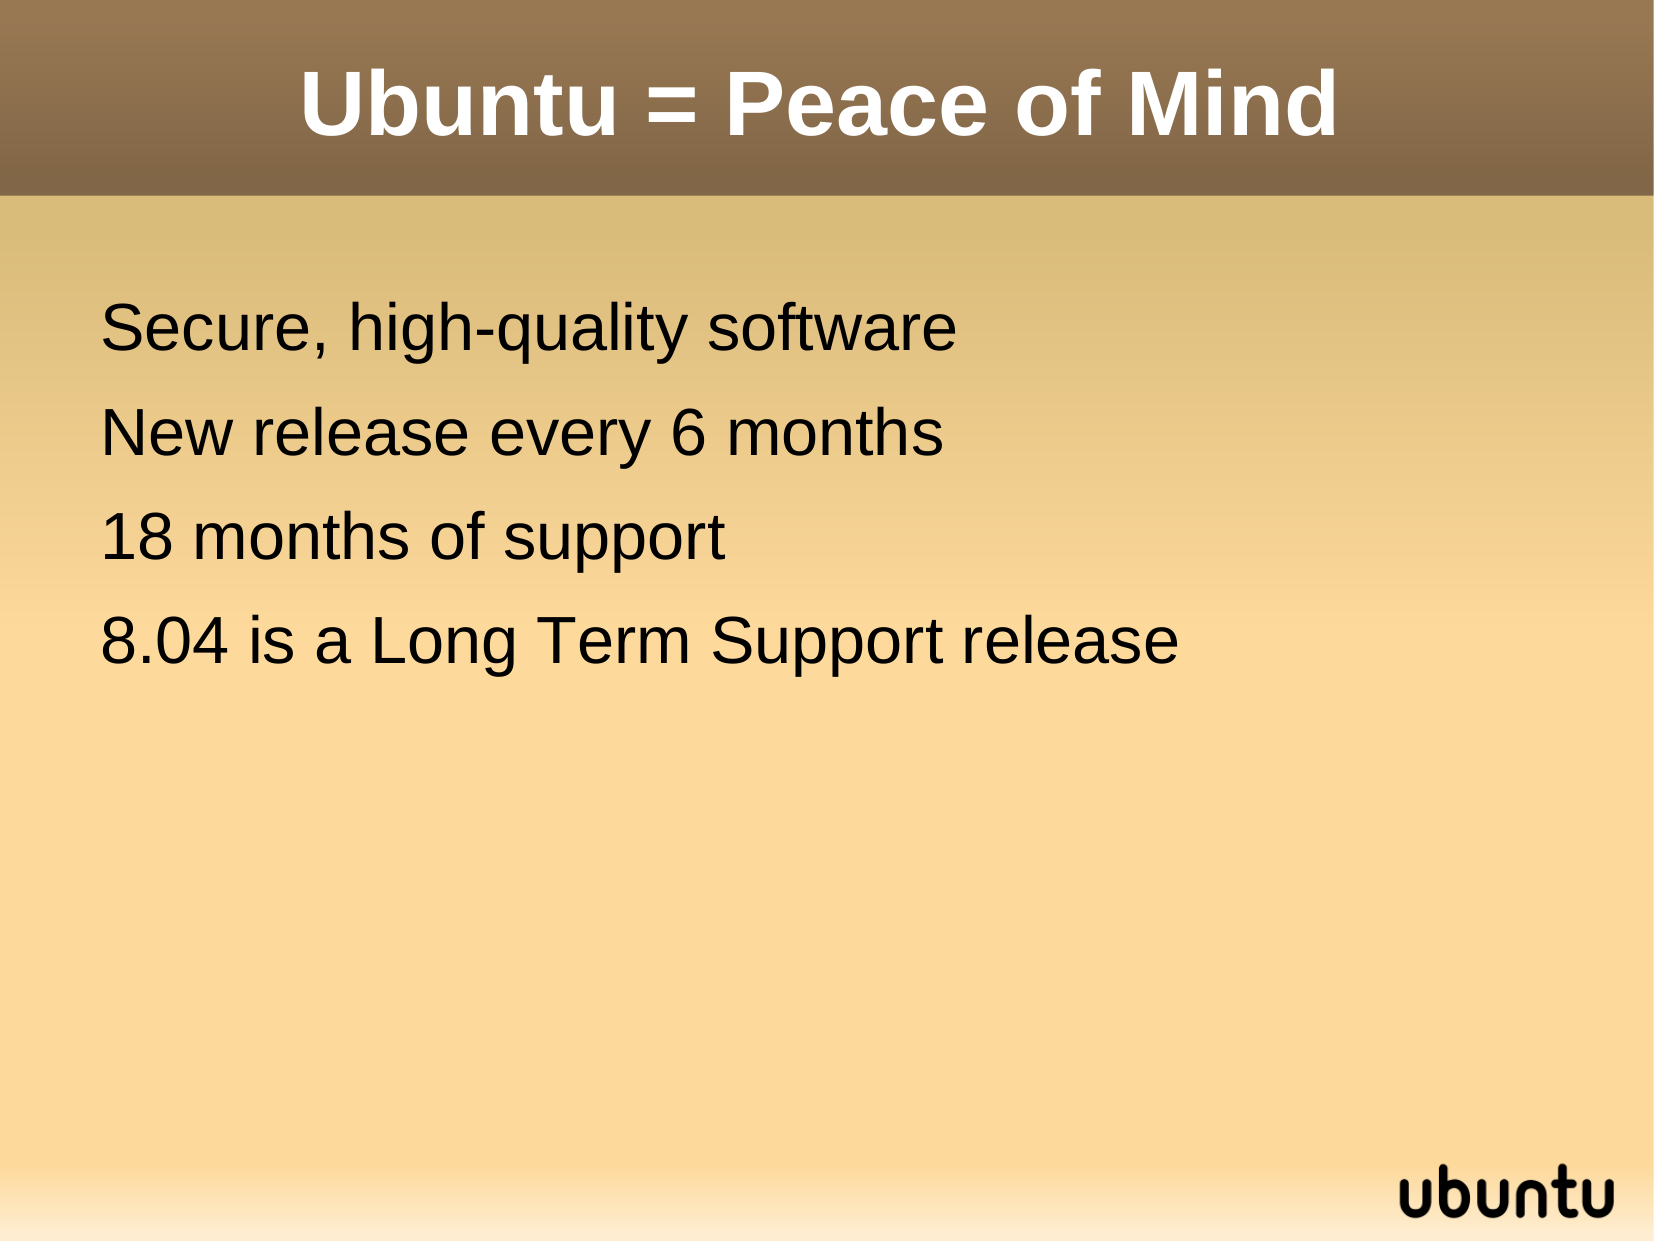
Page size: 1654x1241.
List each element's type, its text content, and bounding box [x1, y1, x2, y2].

picture [0, 0, 1654, 1241]
list Secure, high-quality software New release every 6 months 18 months of support 8.04 is a Long Term Support release [82, 290, 1571, 1094]
title Ubuntu = Peace of Mind [76, 7, 1565, 200]
